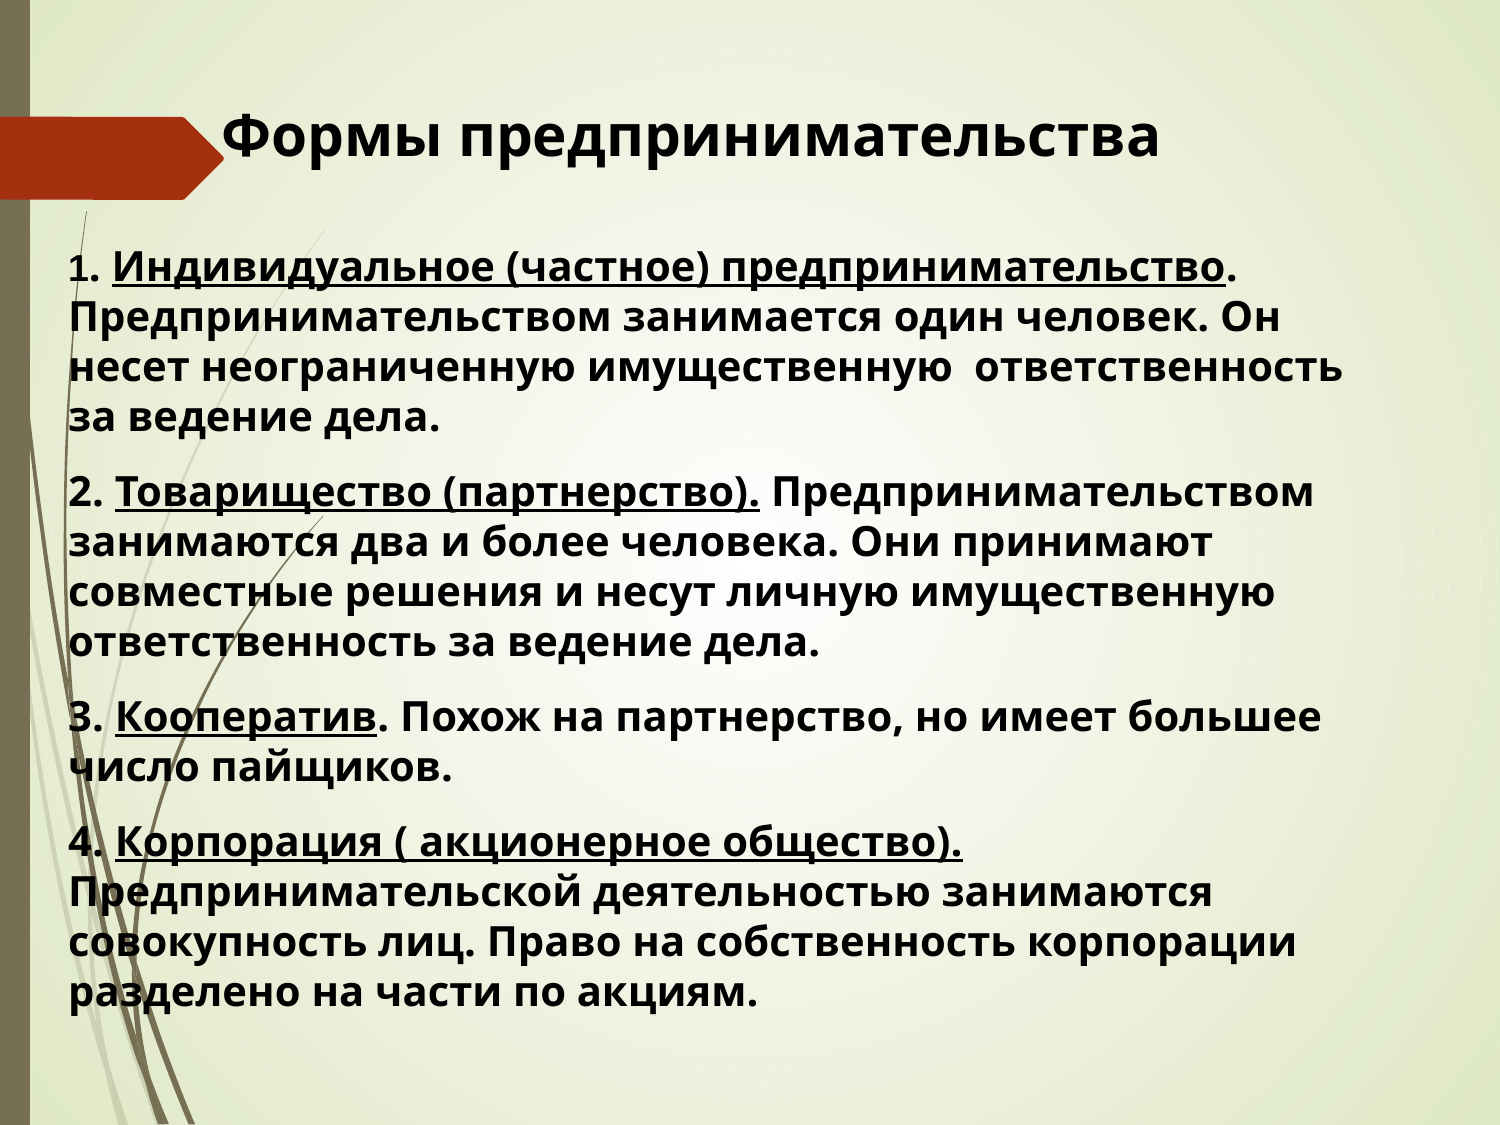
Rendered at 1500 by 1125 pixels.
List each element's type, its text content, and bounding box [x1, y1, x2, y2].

text_box Формы предпринимательства [206, 90, 1376, 231]
text_box 1. Индивидуальное (частное) предпринимательство. Предпринимательством занимается один человек. Он несет неограниченную имущественную ответственность за ведение дела. 2. Товарищество (партнерство). Предпринимательством занимаются два и более человека. Они принимают совместные решения и несут личную имущественную ответственность за ведение дела. 3. Кооператив. Похож на партнерство, но имеет большее число пайщиков. 4. Корпорация ( акционерное общество). Предпринимательской деятельностью занимаются совокупность лиц. Право на собственность корпорации разделено на части по акциям. [53, 231, 1406, 1022]
